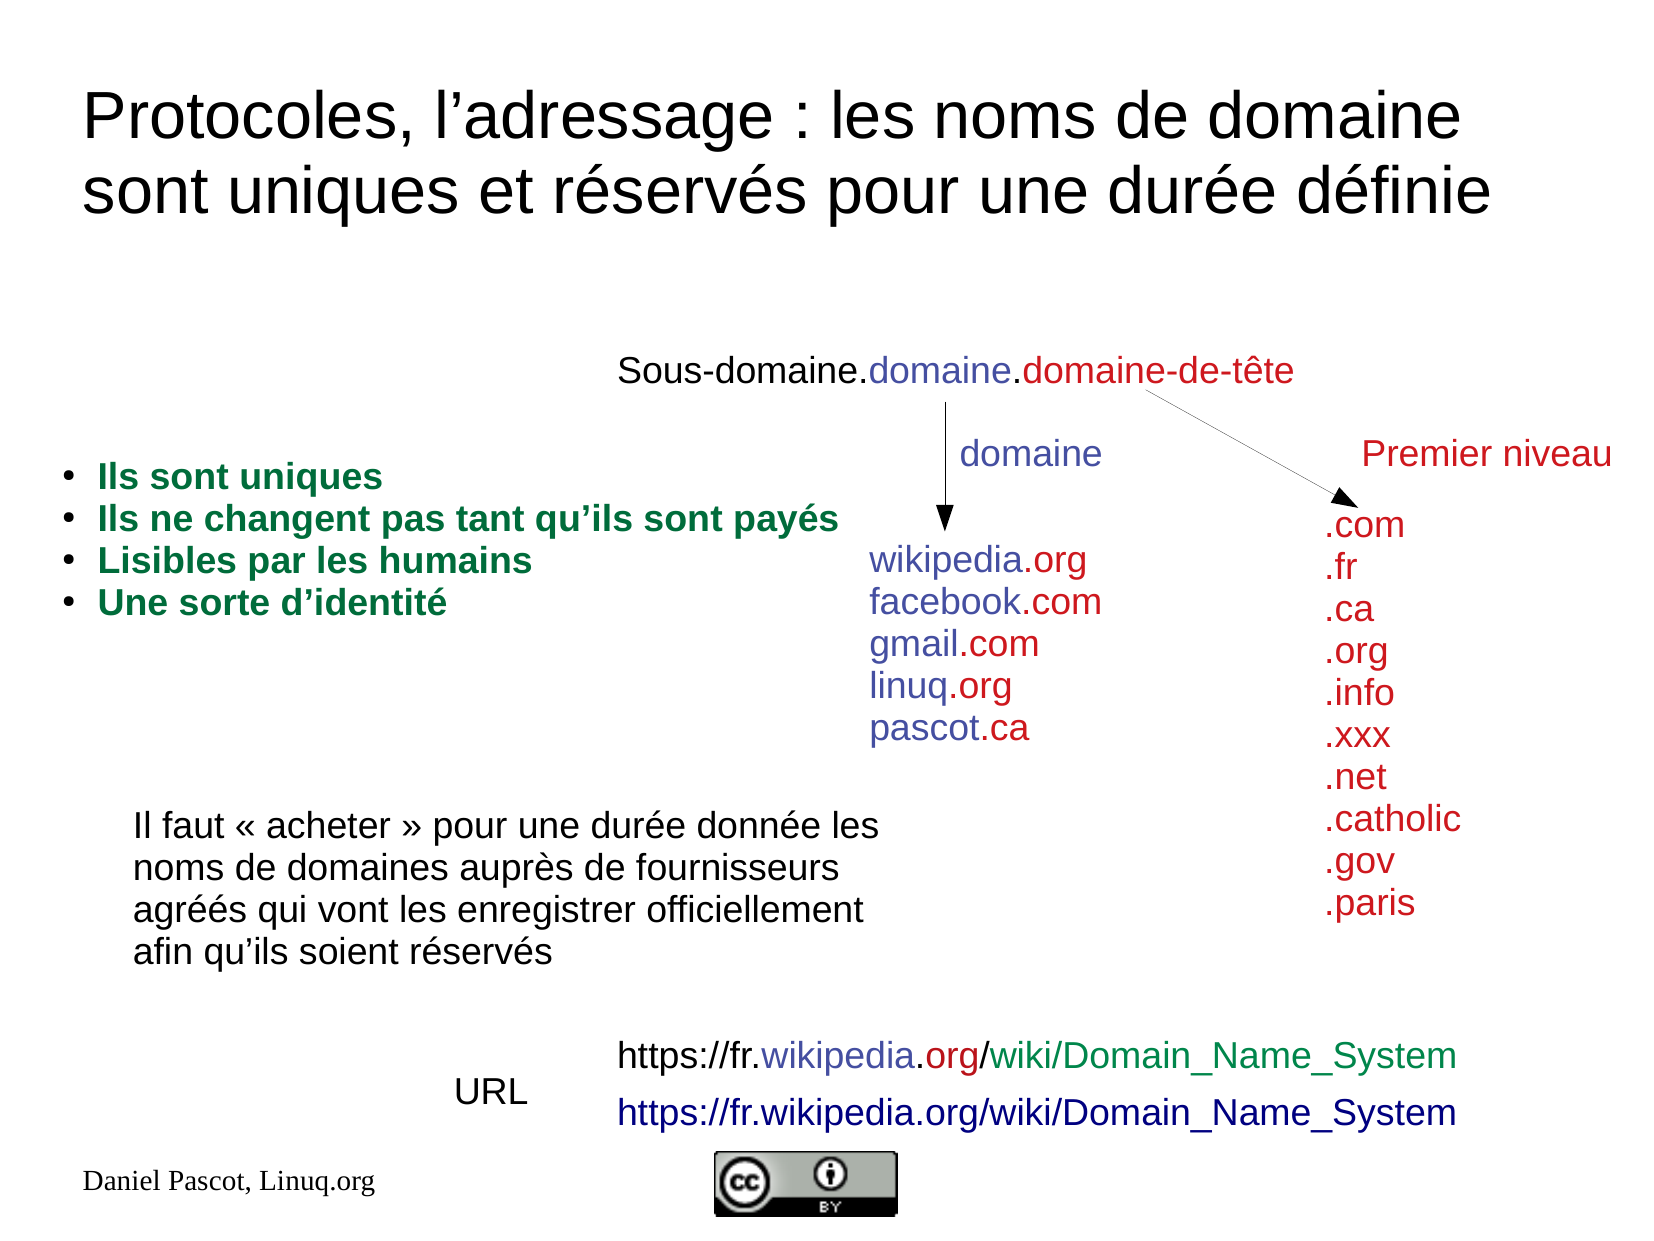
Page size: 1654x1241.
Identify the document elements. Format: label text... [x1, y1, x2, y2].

text_box Premier niveau [1346, 425, 1628, 483]
picture [714, 1151, 898, 1217]
text_box URL [438, 1062, 544, 1120]
text_box .com .fr .ca .org .info .xxx .net .catholic .gov .paris [1309, 496, 1477, 1015]
title Protocoles, l’adressage : les noms de domaine sont uniques et réservés pour une durée définie [82, 49, 1571, 257]
text_box https://fr.wikipedia.org/wiki/Domain_Name_System [602, 1084, 1473, 1142]
text_box https://fr.wikipedia.org/wiki/Domain_Name_System [602, 1027, 1473, 1084]
text_box Ils sont uniques Ils ne changent pas tant qu’ils sont payés Lisibles par les humains Une sorte d’identité [47, 448, 855, 716]
text_box domaine [944, 425, 1118, 483]
text_box Il faut « acheter » pour une durée donnée les noms de domaines auprès de fournisseurs agréés qui vont les enregistrer officiellement afin qu’ils soient réservés [118, 797, 945, 981]
text_box wikipedia.org facebook.com gmail.com linuq.org pascot.ca [854, 531, 1264, 799]
text_box Sous-domaine.domaine.domaine-de-tête [602, 342, 1310, 400]
